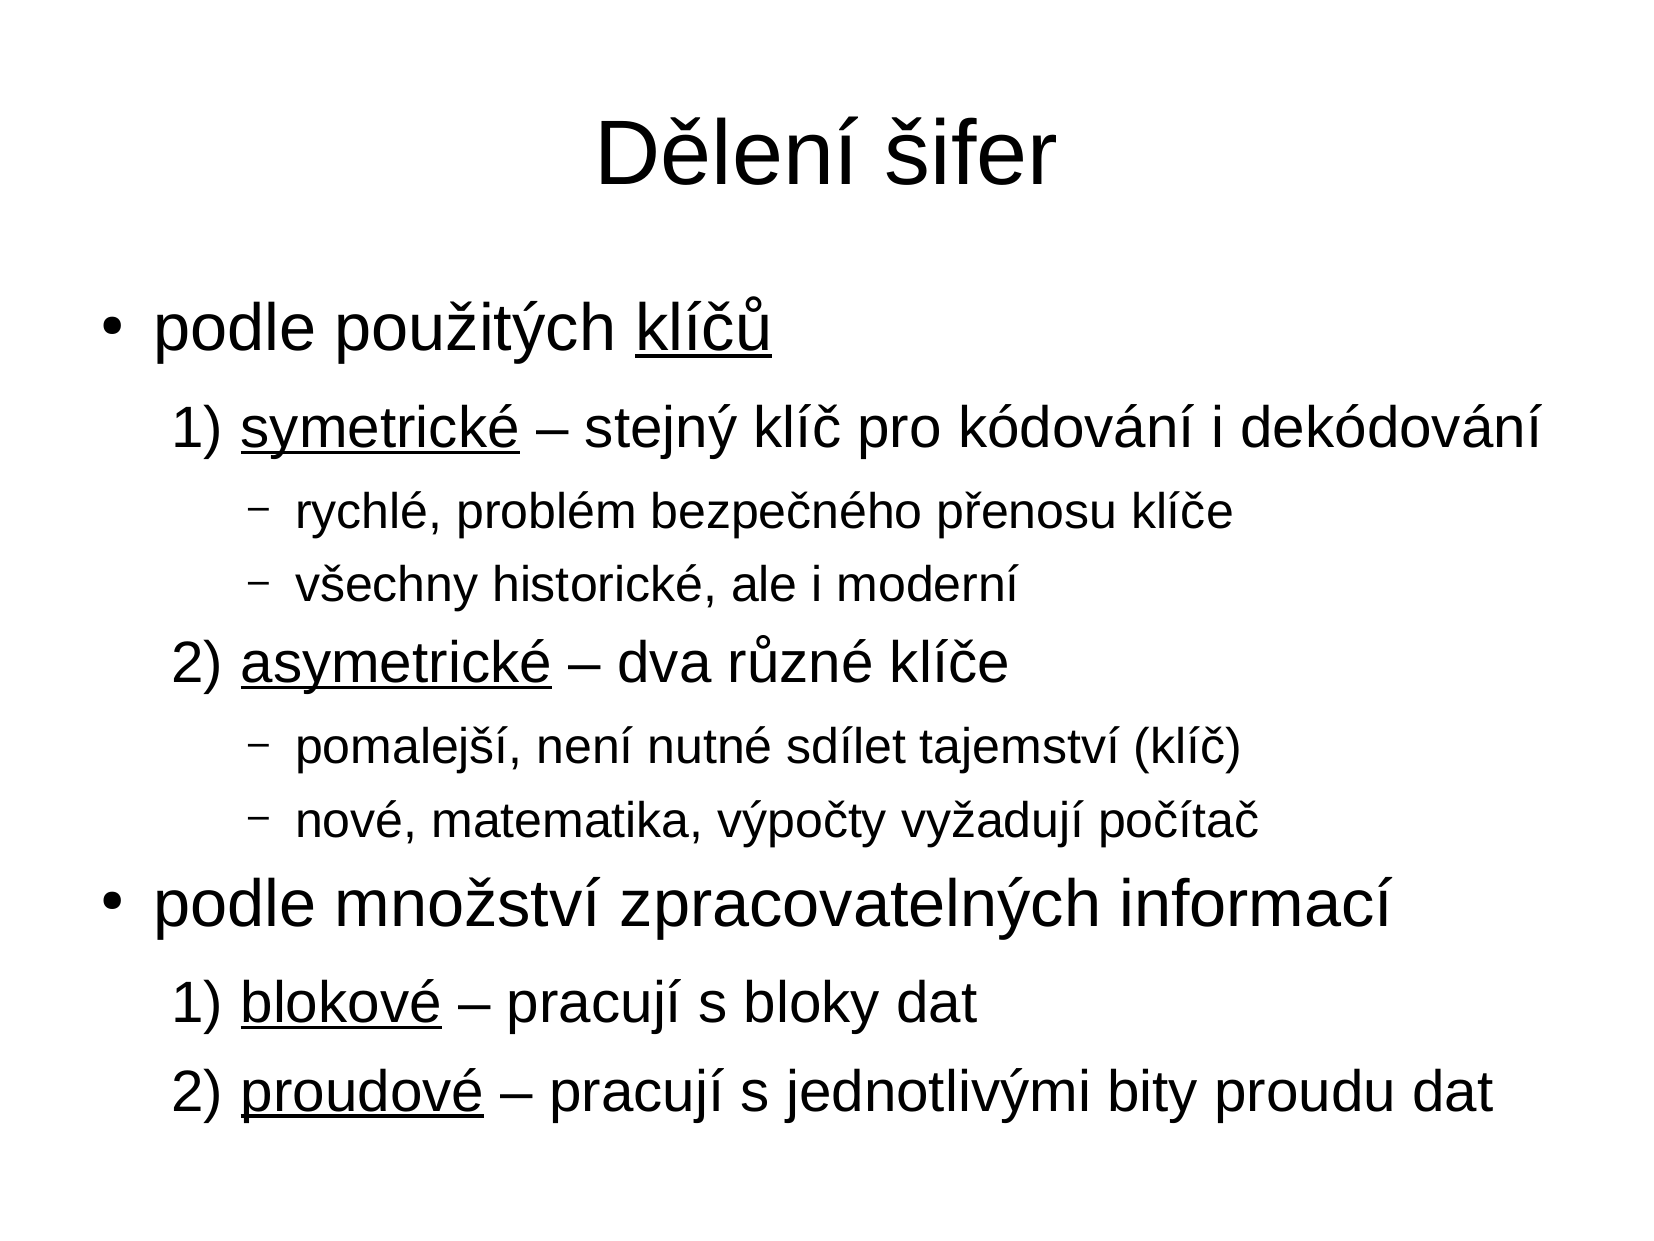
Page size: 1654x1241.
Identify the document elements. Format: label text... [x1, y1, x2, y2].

title Dělení šifer [82, 56, 1571, 250]
list podle použitých klíčů symetrické – stejný klíč pro kódování i dekódování rychlé, problém bezpečného přenosu klíče všechny historické, ale i moderní asymetrické – dva různé klíče pomalejší, není nutné sdílet tajemství (klíč) nové, matematika, výpočty vyžadují počítač podle množství zpracovatelných informací blokové – pracují s bloky dat proudové – pracují s jednotlivými bity proudu dat [82, 290, 1571, 1124]
